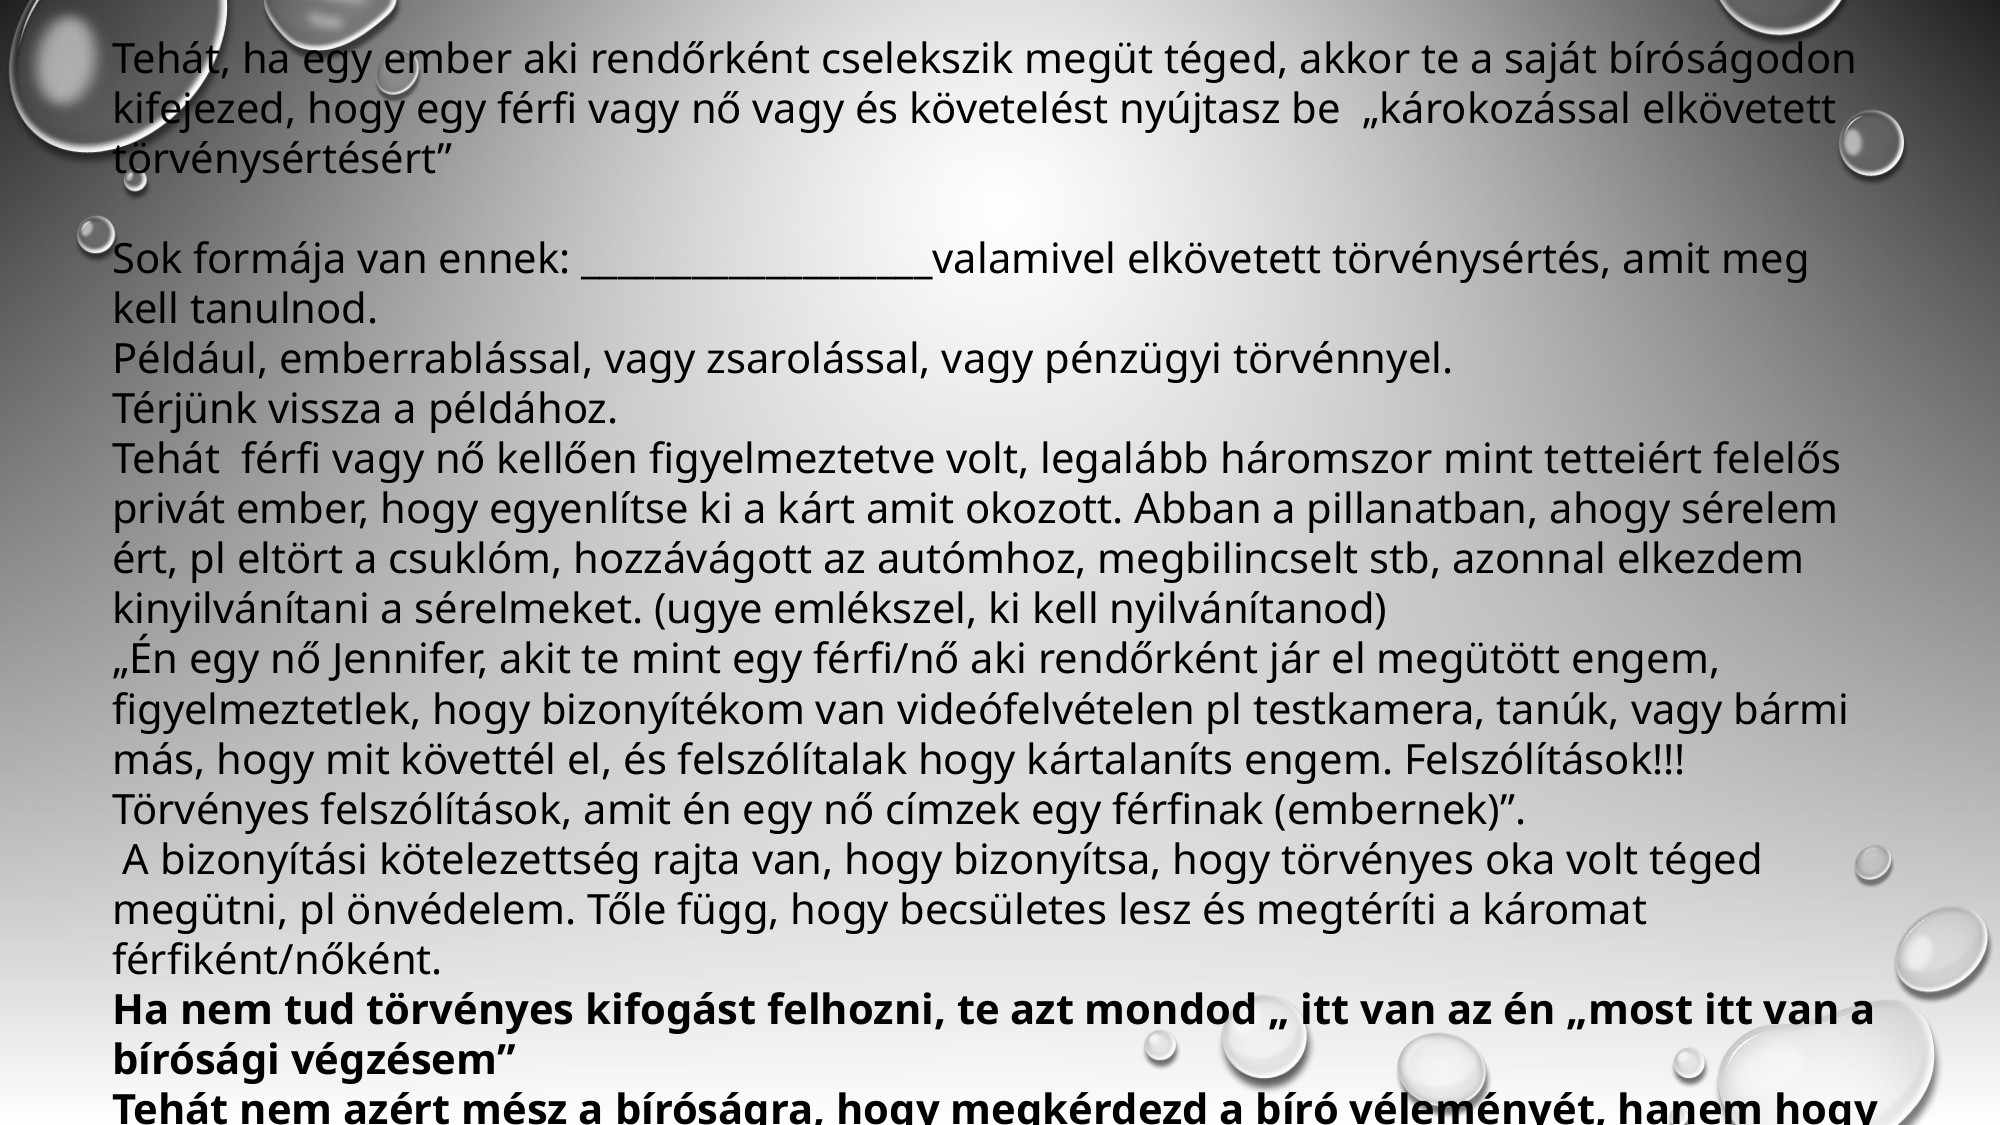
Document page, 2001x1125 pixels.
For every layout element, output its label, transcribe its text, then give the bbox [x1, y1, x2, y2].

picture [0, 0, 2000, 1125]
text_box Tehát, ha egy ember aki rendőrként cselekszik megüt téged, akkor te a saját bíróságodon kifejezed, hogy egy férfi vagy nő vagy és követelést nyújtasz be „károkozással elkövetett törvénysértésért” Sok formája van ennek: ___________________valamivel elkövetett törvénysértés, amit meg kell tanulnod. Például, emberrablással, vagy zsarolással, vagy pénzügyi törvénnyel. Térjünk vissza a példához. Tehát férfi vagy nő kellően figyelmeztetve volt, legalább háromszor mint tetteiért felelős privát ember, hogy egyenlítse ki a kárt amit okozott. Abban a pillanatban, ahogy sérelem ért, pl eltört a csuklóm, hozzávágott az autómhoz, megbilincselt stb, azonnal elkezdem kinyilvánítani a sérelmeket. (ugye emlékszel, ki kell nyilvánítanod) „Én egy nő Jennifer, akit te mint egy férfi/nő aki rendőrként jár el megütött engem, figyelmeztetlek, hogy bizonyítékom van videófelvételen pl testkamera, tanúk, vagy bármi más, hogy mit követtél el, és felszólítalak hogy kártalaníts engem. Felszólítások!!! Törvényes felszólítások, amit én egy nő címzek egy férfinak (embernek)”. A bizonyítási kötelezettség rajta van, hogy bizonyítsa, hogy törvényes oka volt téged megütni, pl önvédelem. Tőle függ, hogy becsületes lesz és megtéríti a káromat férfiként/nőként. Ha nem tud törvényes kifogást felhozni, te azt mondod „ itt van az én „most itt van a bírósági végzésem” Tehát nem azért mész a bíróságra, hogy megkérdezd a bíró véleményét, hanem hogy benyújts egy követelést ami bizonyítékkal van lefedve, és a bíró mint elöljáró jóvá kell hagyja a követelésedet. Ennyi! [97, 24, 1903, 1125]
